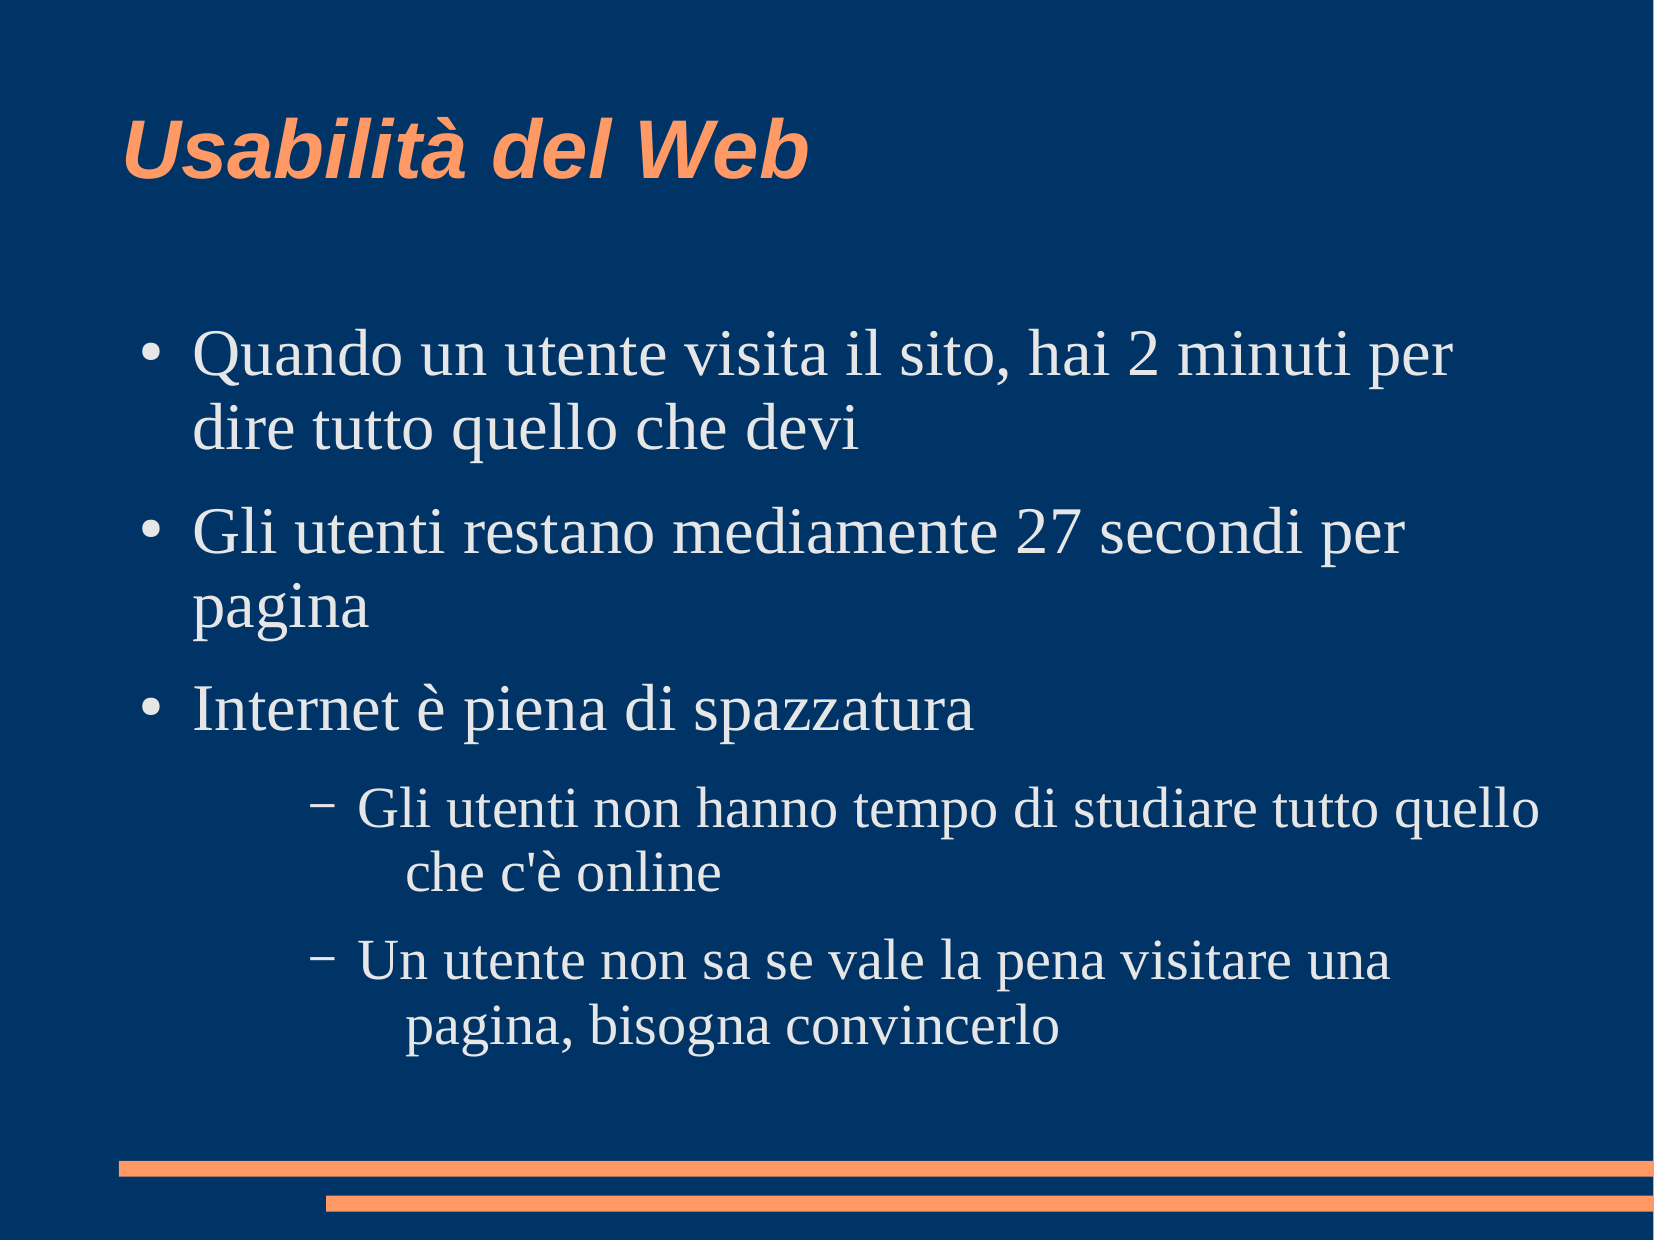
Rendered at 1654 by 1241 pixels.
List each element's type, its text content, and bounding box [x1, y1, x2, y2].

list Quando un utente visita il sito, hai 2 minuti per dire tutto quello che devi Gli utenti restano mediamente 27 secondi per pagina Internet è piena di spazzatura Gli utenti non hanno tempo di studiare tutto quello che c'è online Un utente non sa se vale la pena visitare una pagina, bisogna convincerlo [121, 316, 1561, 1112]
title Usabilità del Web [121, 53, 1534, 246]
